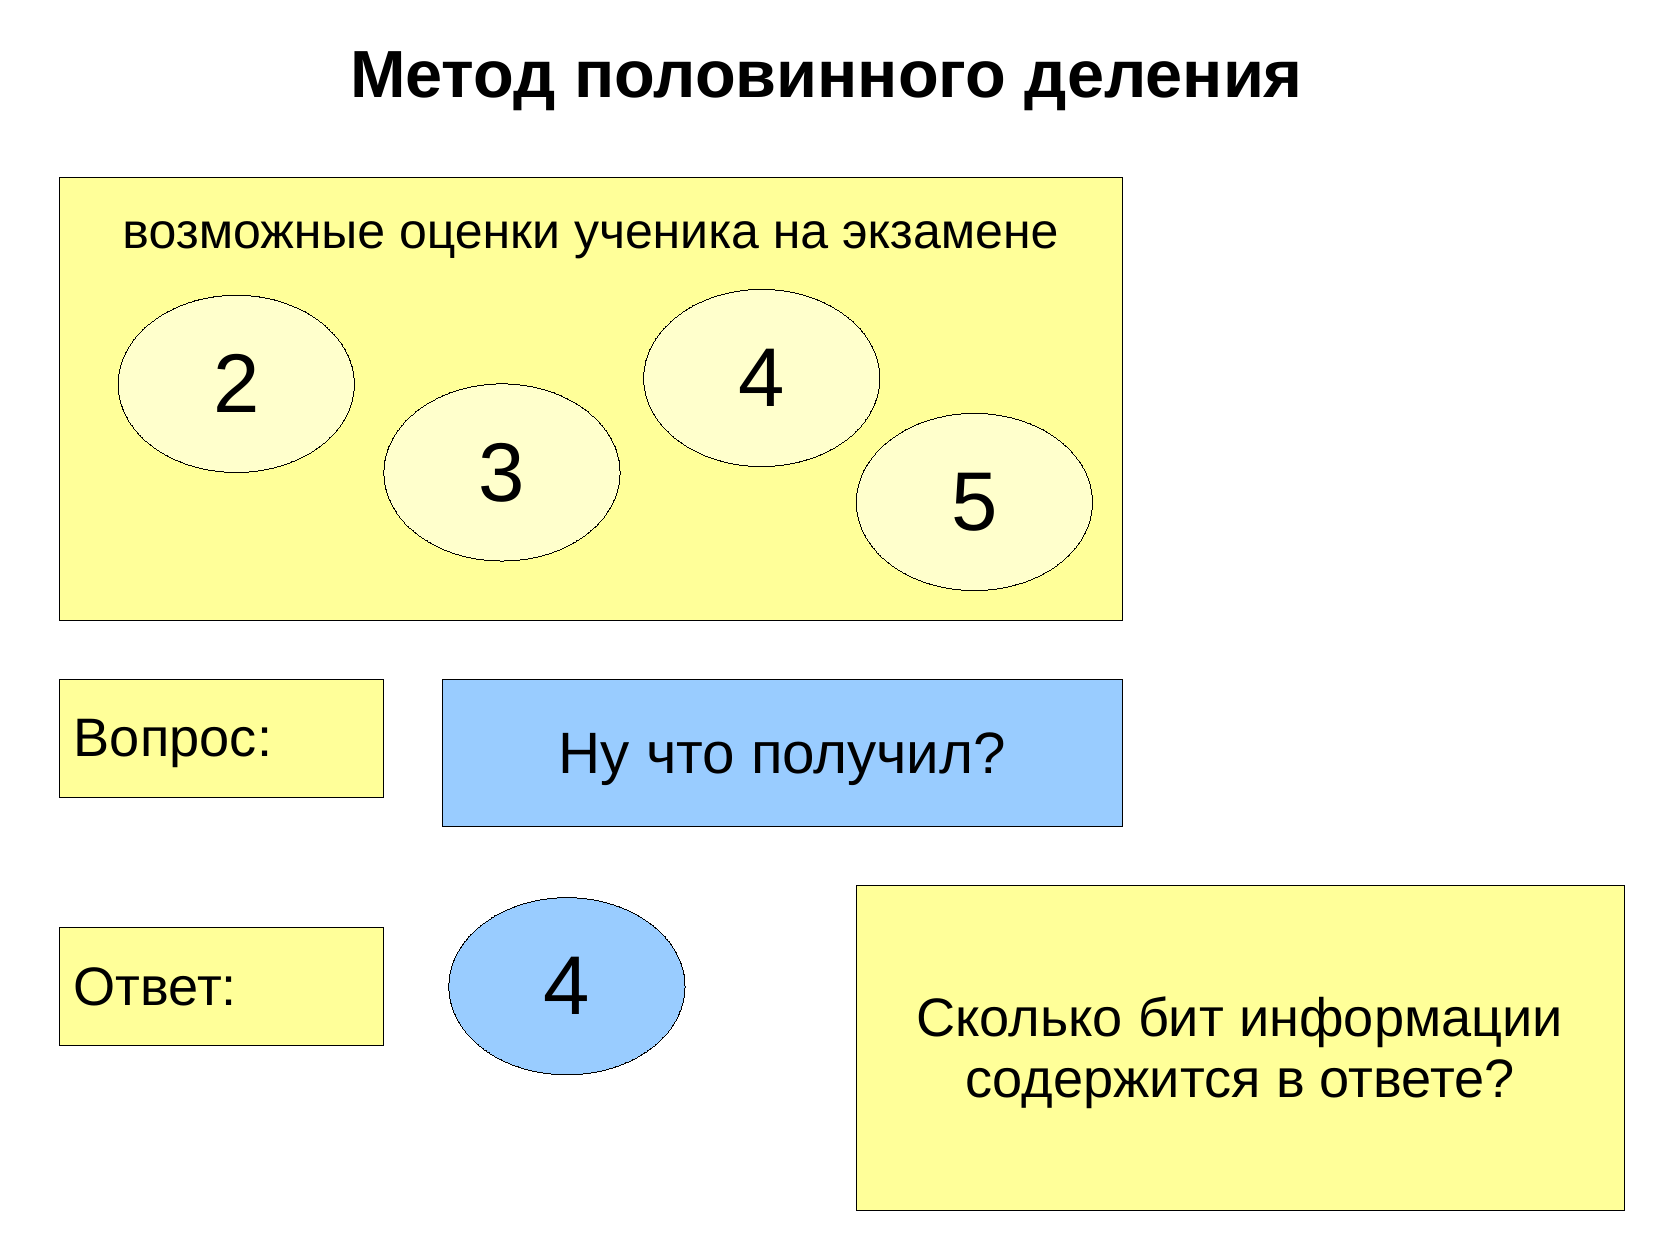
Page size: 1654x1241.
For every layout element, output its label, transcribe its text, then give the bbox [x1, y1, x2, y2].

text_box Ну что получил? [442, 679, 1123, 827]
text_box 5 [856, 413, 1093, 591]
text_box Вопрос: [59, 679, 384, 798]
text_box возможные оценки ученика на экзамене [59, 177, 1123, 621]
text_box Сколько бит информации содержится в ответе? [856, 885, 1625, 1211]
text_box 4 [643, 289, 880, 467]
text_box 3 [383, 383, 621, 562]
text_box 2 [118, 295, 355, 473]
text_box Ответ: [59, 927, 384, 1046]
text_box Метод половинного деления [118, 29, 1536, 120]
text_box 4 [448, 897, 686, 1075]
